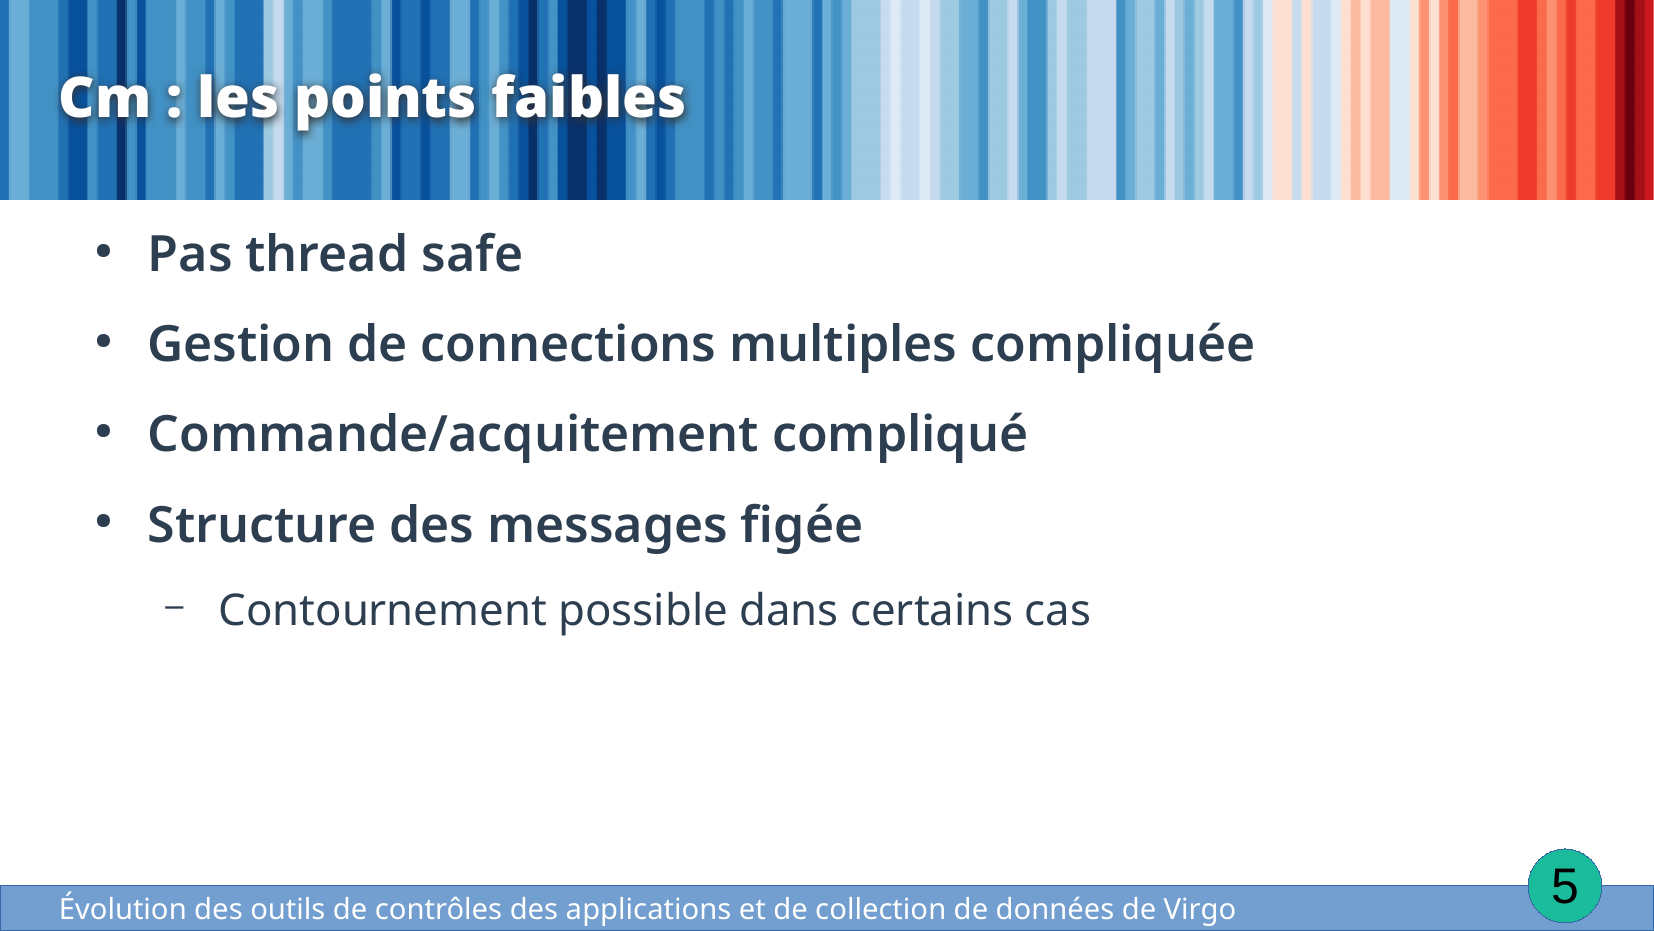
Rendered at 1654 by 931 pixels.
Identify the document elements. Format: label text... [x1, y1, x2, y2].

list Pas thread safe Gestion de connections multiples compliquée Commande/acquitement compliqué Structure des messages figée Contournement possible dans certains cas [76, 217, 1565, 758]
picture [0, 0, 1654, 200]
title Cm : les points faibles [59, 37, 1595, 155]
